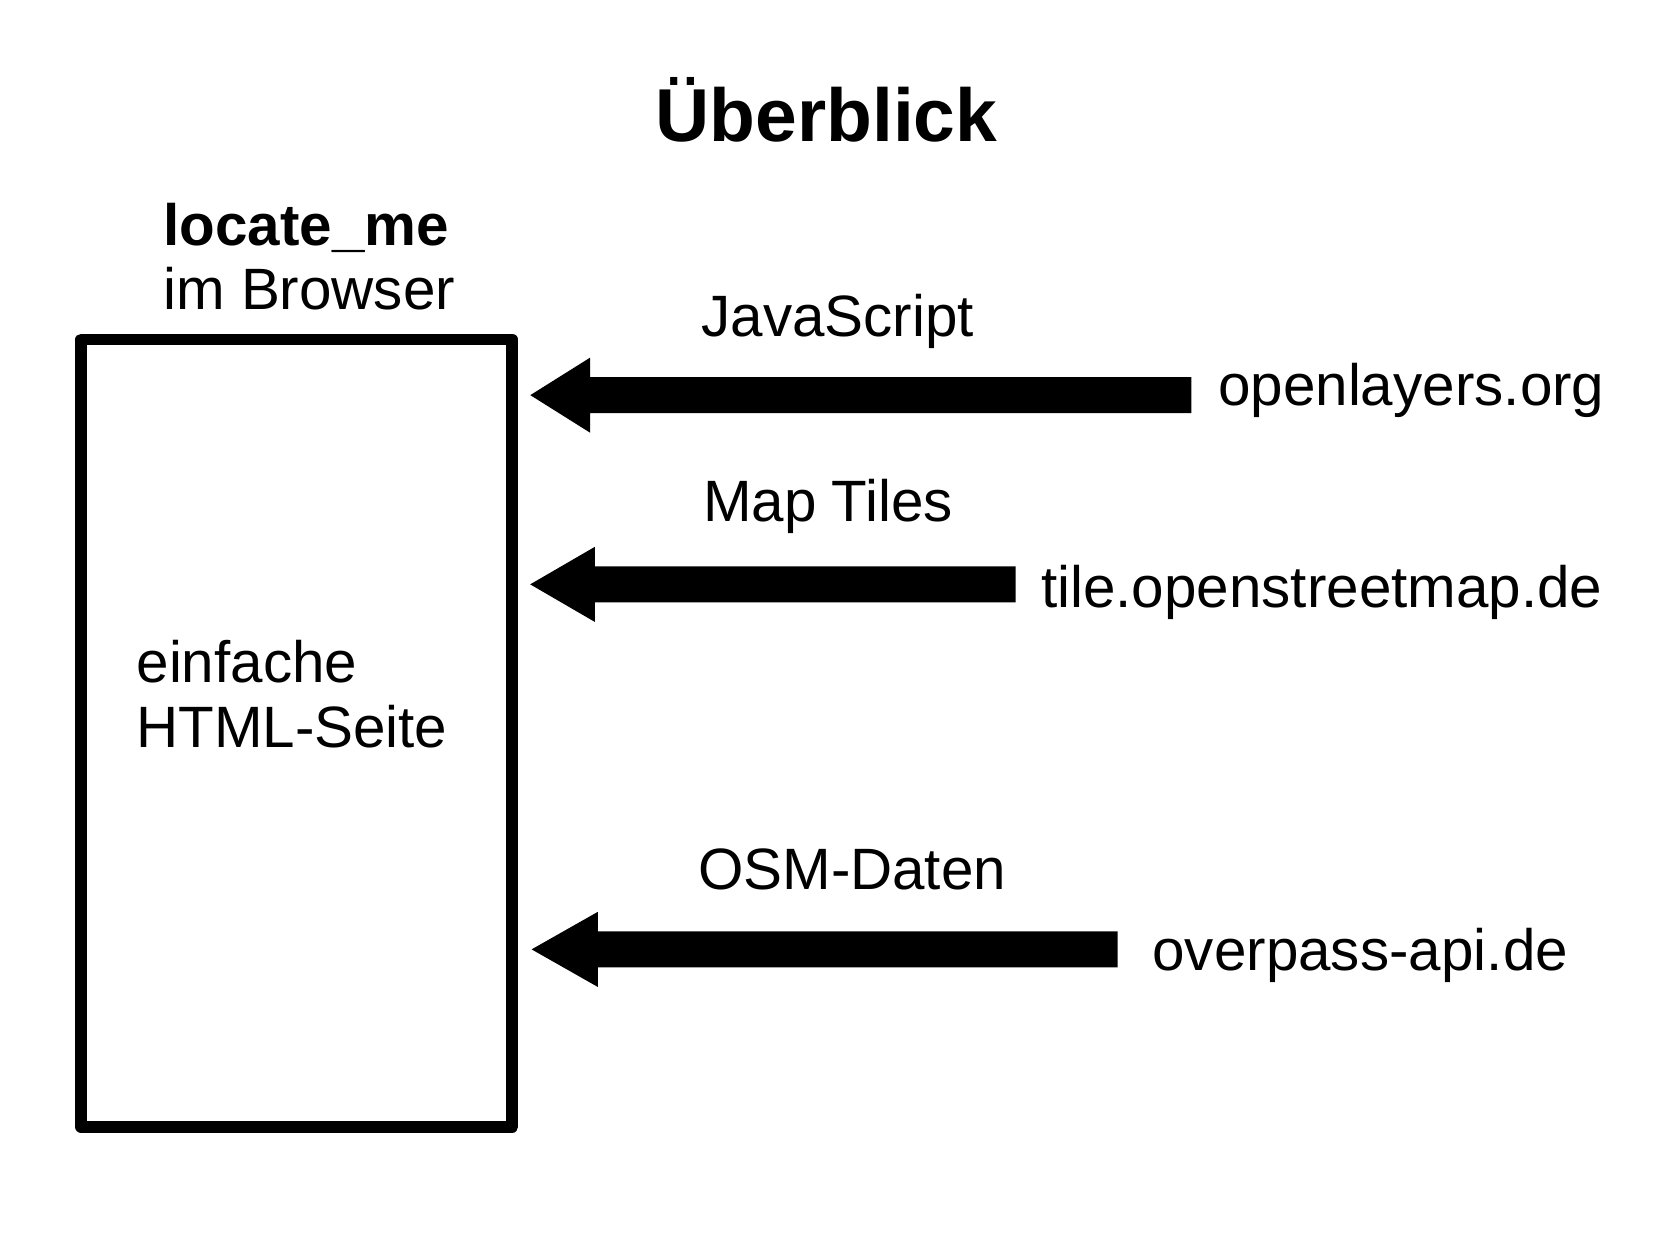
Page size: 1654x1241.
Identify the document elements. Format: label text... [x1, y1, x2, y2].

text_box [530, 546, 1016, 622]
text_box Map Tiles [688, 461, 968, 542]
text_box [530, 357, 1192, 433]
text_box OSM-Daten [683, 829, 1022, 910]
text_box [531, 911, 1118, 987]
text_box openlayers.org [1203, 345, 1620, 426]
text_box JavaScript [686, 276, 990, 357]
text_box Überblick [641, 65, 1013, 165]
text_box tile.openstreetmap.de [1026, 547, 1619, 627]
text_box overpass-api.de [1137, 910, 1584, 991]
text_box einfache HTML-Seite [121, 622, 463, 768]
text_box locate_me im Browser [148, 184, 471, 330]
